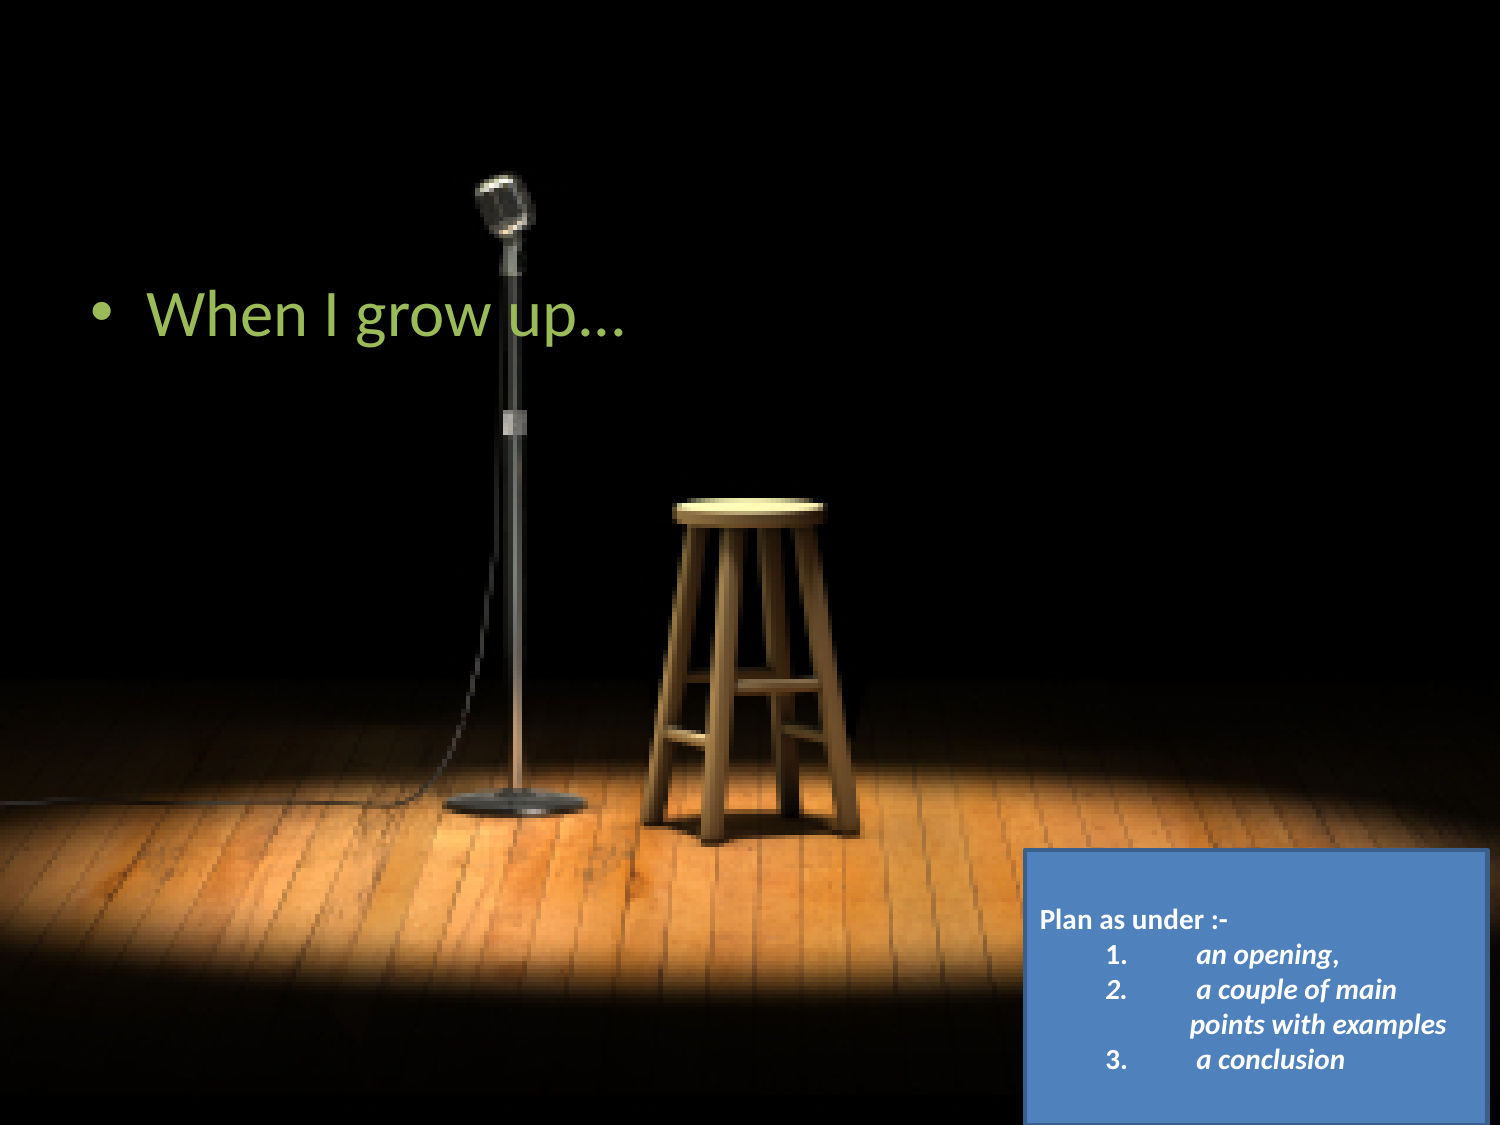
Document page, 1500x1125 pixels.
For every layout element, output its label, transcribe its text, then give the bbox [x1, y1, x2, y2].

list When I grow up... [75, 262, 1425, 1005]
title 12 [75, 45, 1425, 233]
text_box Plan as under :- an opening, a couple of main points with examples a conclusion [1024, 849, 1488, 1125]
picture [0, 0, 1500, 1125]
